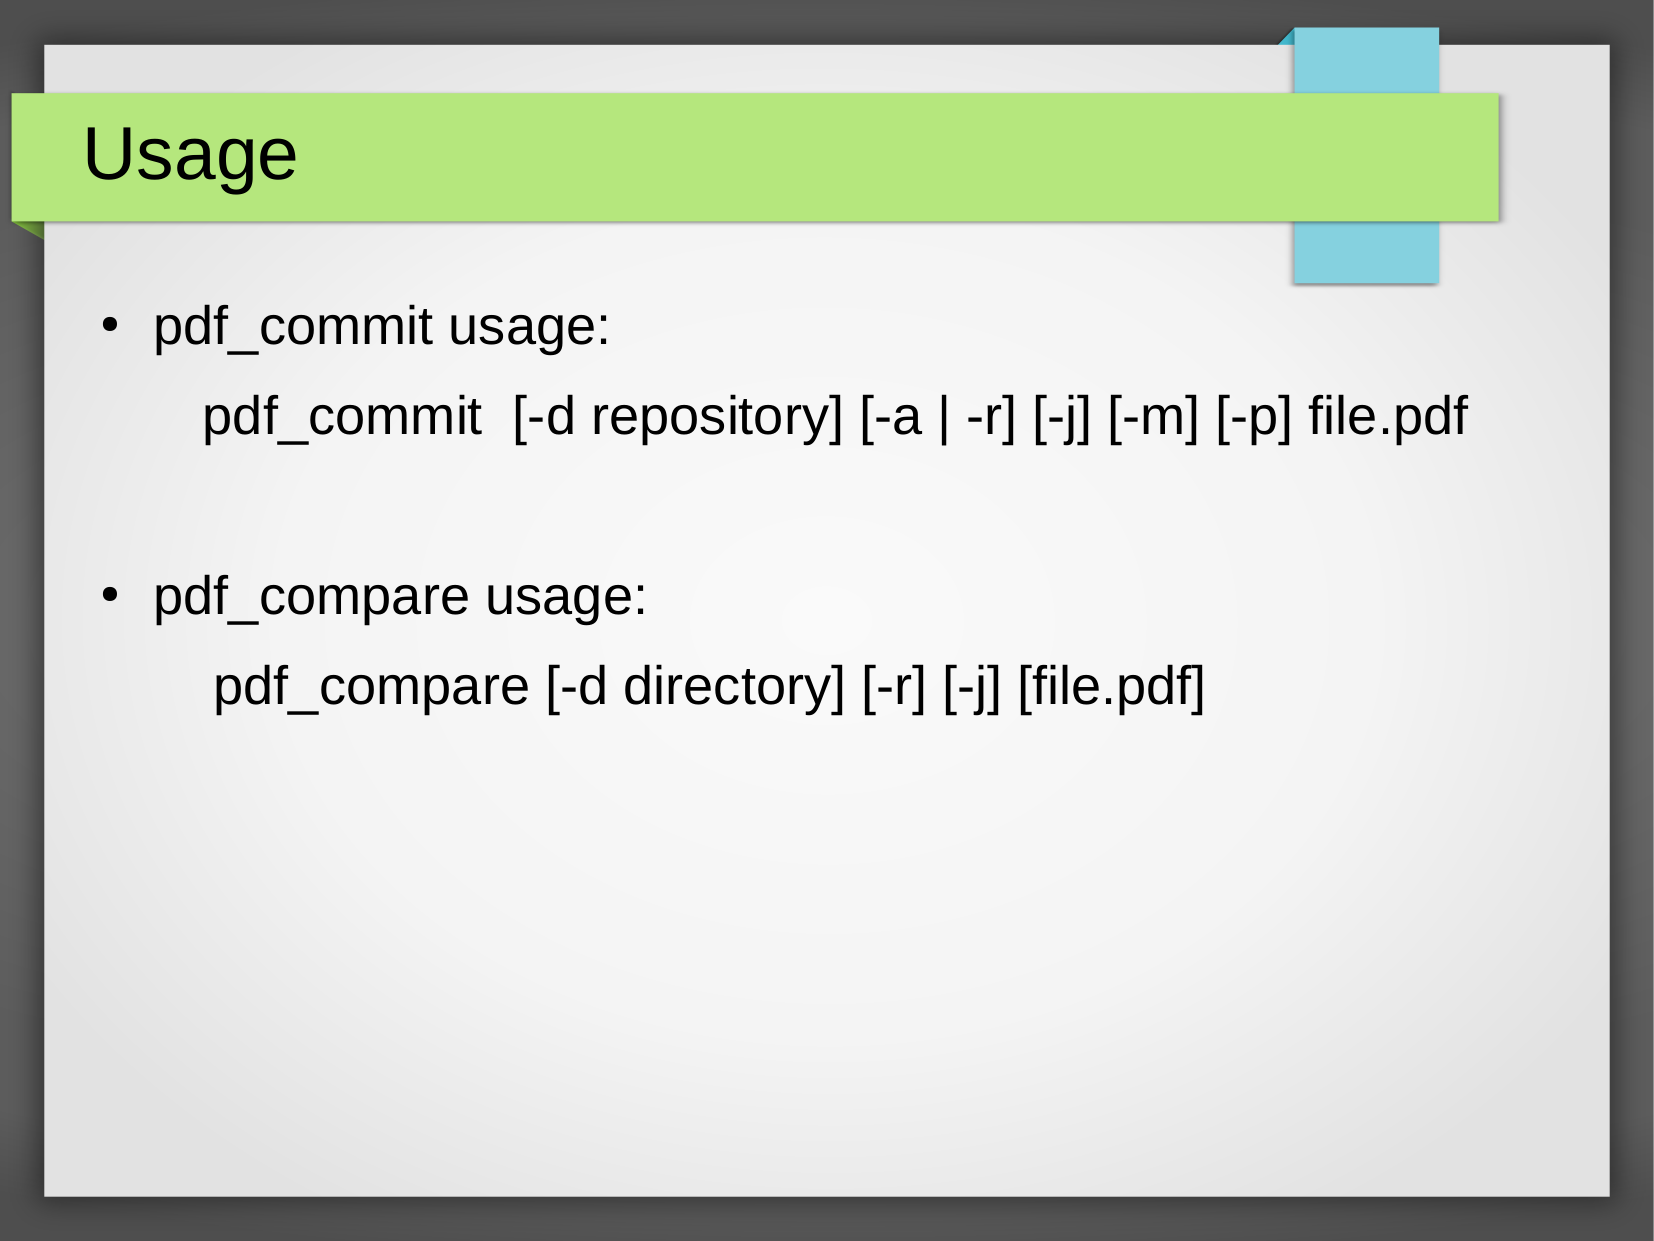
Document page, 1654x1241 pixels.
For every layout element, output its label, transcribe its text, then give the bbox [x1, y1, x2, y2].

list pdf_commit usage: pdf_commit [-d repository] [-a | -r] [-j] [-m] [-p] file.pdf pdf_compare usage: pdf_compare [-d directory] [-r] [-j] [file.pdf] [82, 295, 1571, 1015]
picture [0, 0, 1654, 1241]
title Usage [82, 94, 1264, 213]
